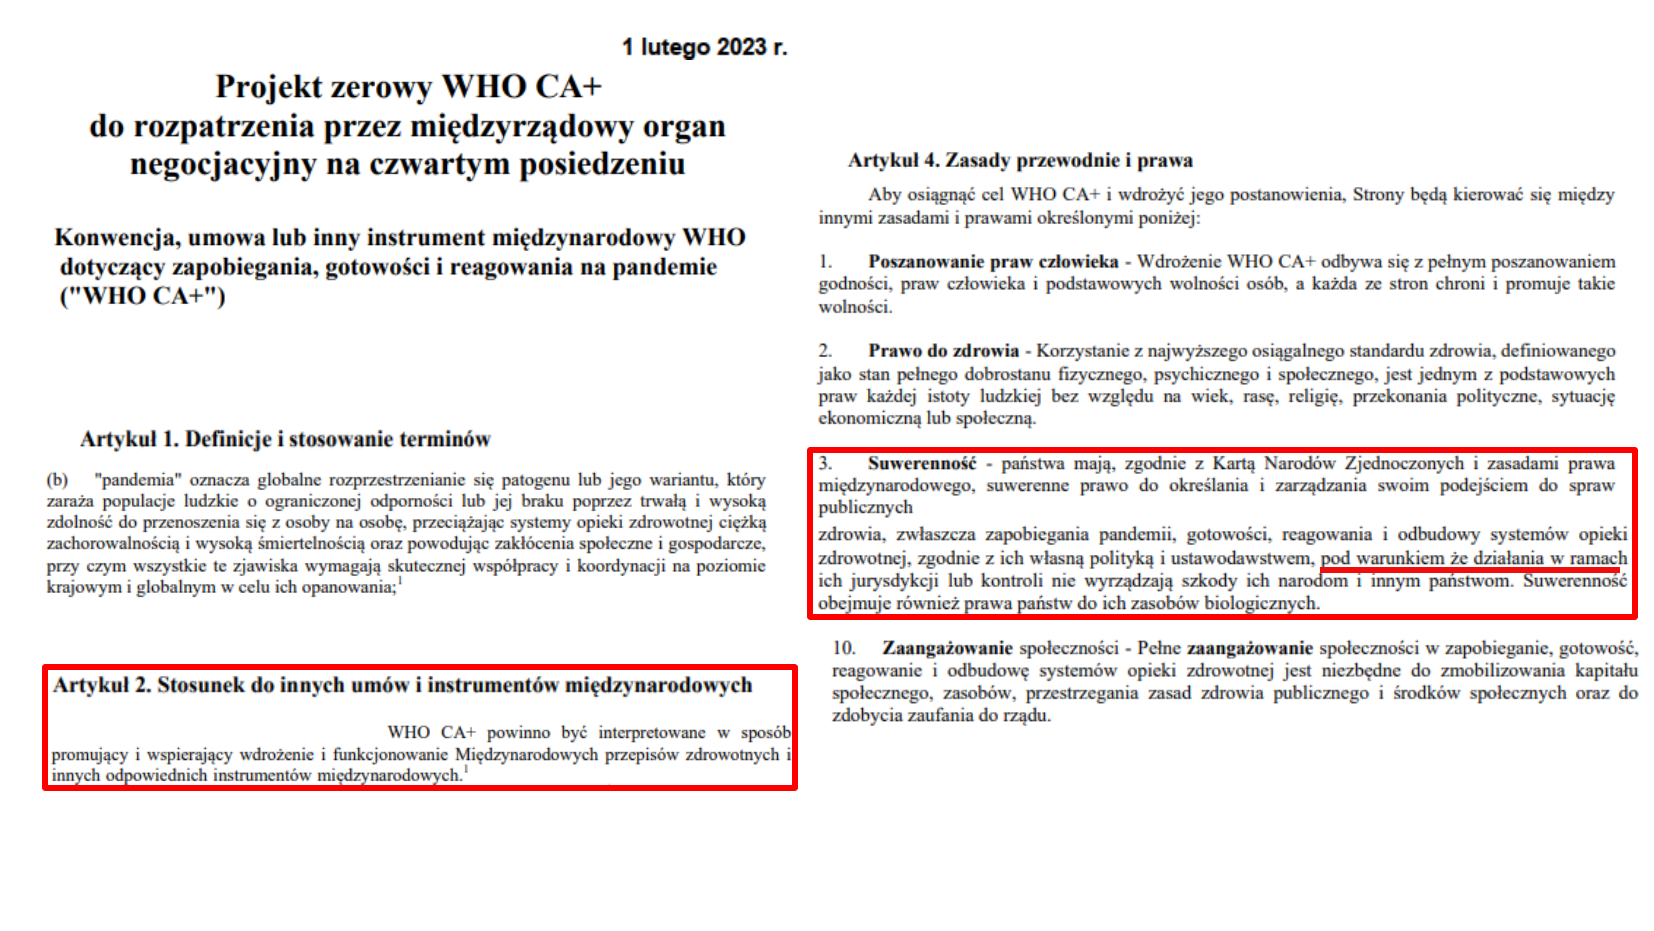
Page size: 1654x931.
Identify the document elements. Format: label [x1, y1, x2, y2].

picture [48, 719, 792, 785]
picture [813, 453, 1632, 614]
picture [38, 466, 774, 601]
picture [810, 148, 1621, 447]
picture [80, 419, 496, 458]
picture [825, 629, 1646, 730]
picture [30, 29, 796, 318]
picture [48, 670, 774, 706]
